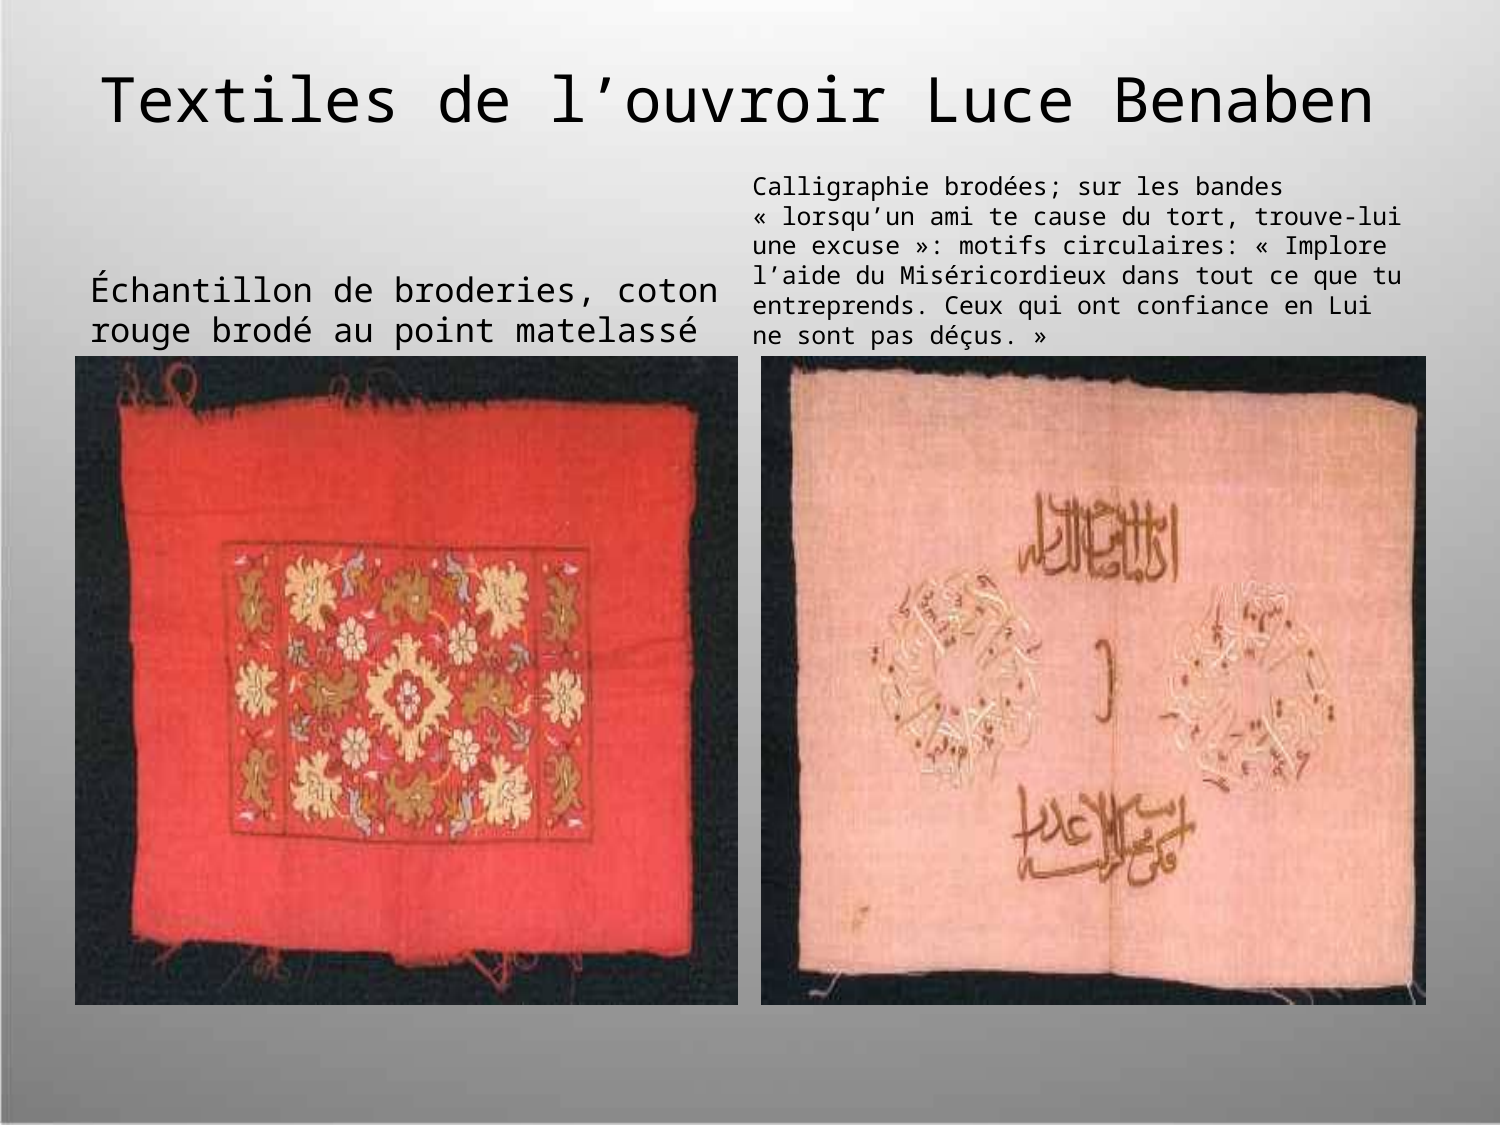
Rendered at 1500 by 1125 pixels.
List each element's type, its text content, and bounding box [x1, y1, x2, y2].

list Calligraphie brodées; sur les bandes « lorsqu’un ami te cause du tort, trouve-lui une excuse »: motifs circulaires: « Implore l’aide du Miséricordieux dans tout ce que tu entreprends. Ceux qui ont confiance en Lui ne sont pas déçus. » [737, 162, 1426, 357]
list Échantillon de broderies, coton rouge brodé au point matelassé [74, 251, 737, 357]
title Textiles de l’ouvroir Luce Benaben [74, 45, 1400, 150]
picture [0, 0, 1500, 1125]
